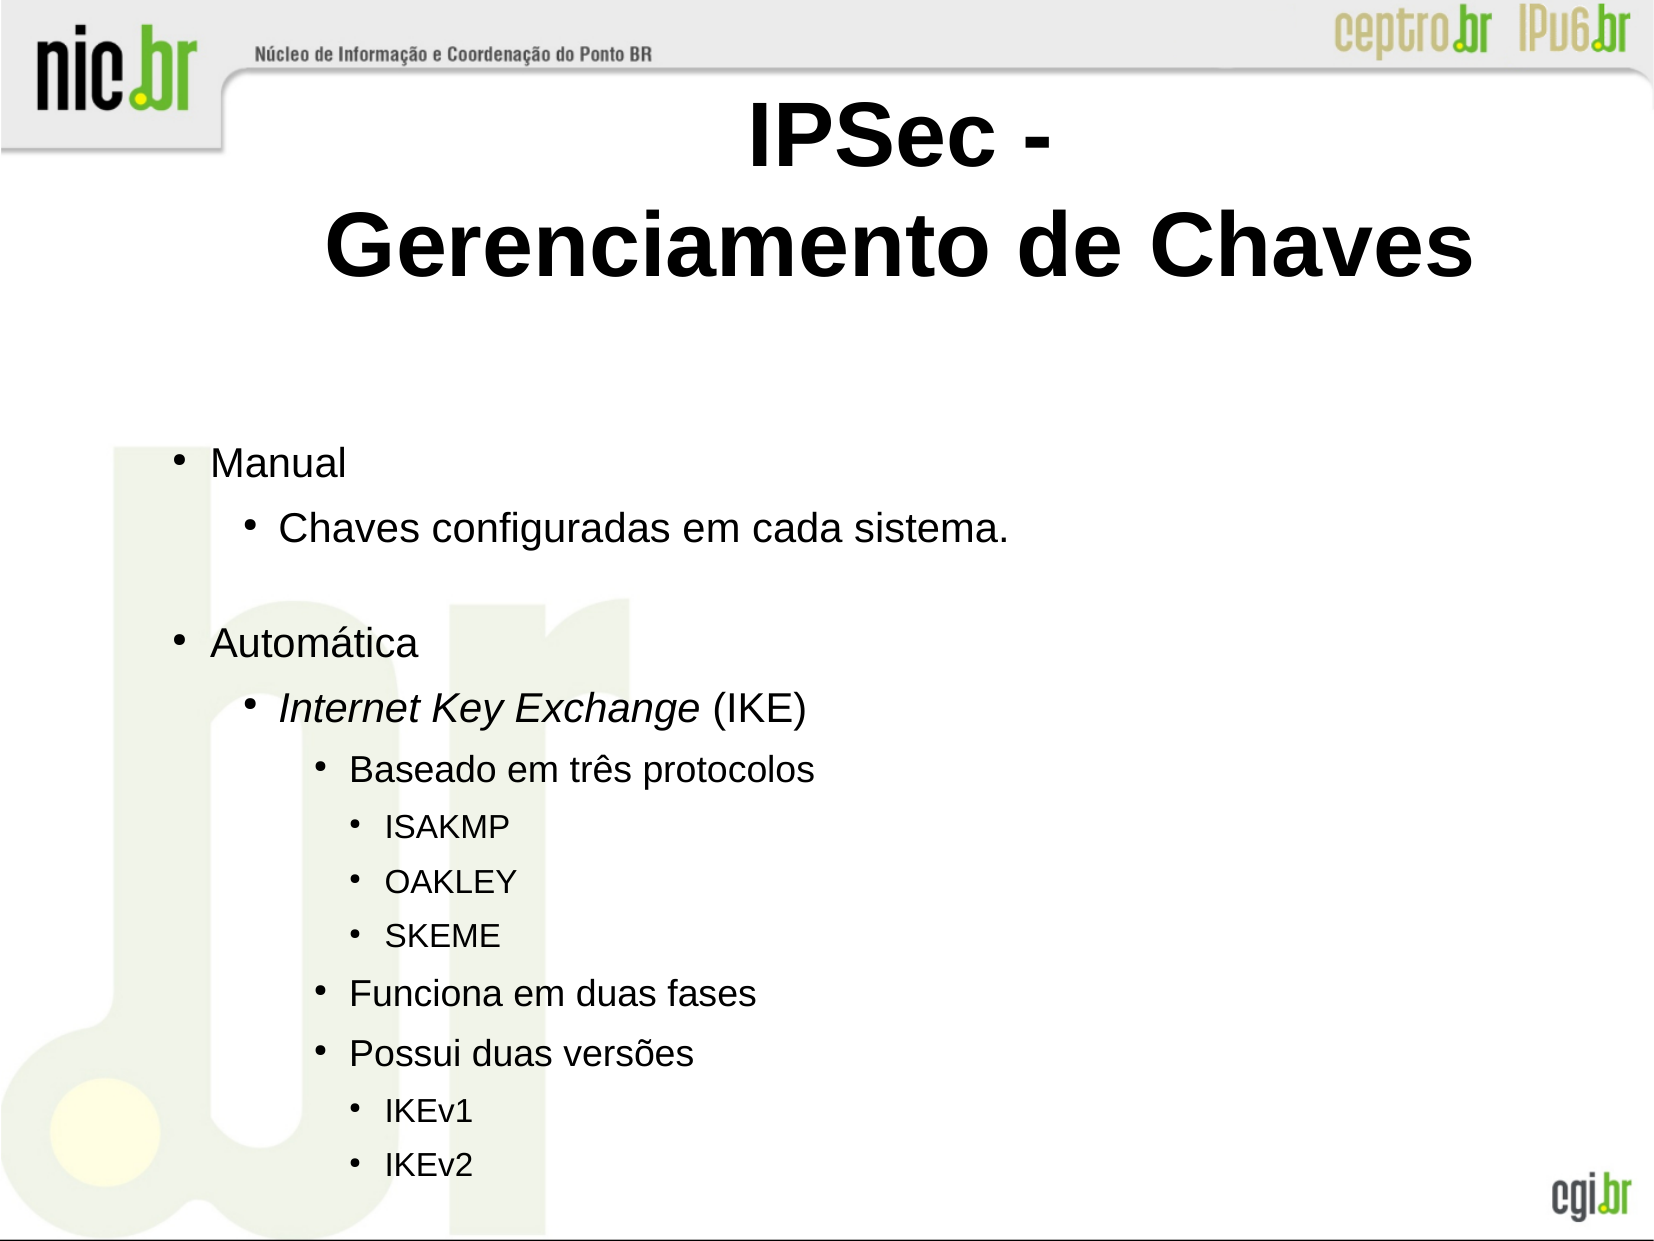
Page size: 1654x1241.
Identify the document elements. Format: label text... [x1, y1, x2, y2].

text_box Manual Chaves configuradas em cada sistema. Automática Internet Key Exchange (IKE)‏ Baseado em três protocolos ISAKMP OAKLEY SKEME Funciona em duas fases Possui duas versões IKEv1 IKEv2 [157, 428, 1497, 978]
text_box IPSec - Gerenciamento de Chaves [147, 67, 1654, 186]
picture [0, 0, 1654, 1241]
